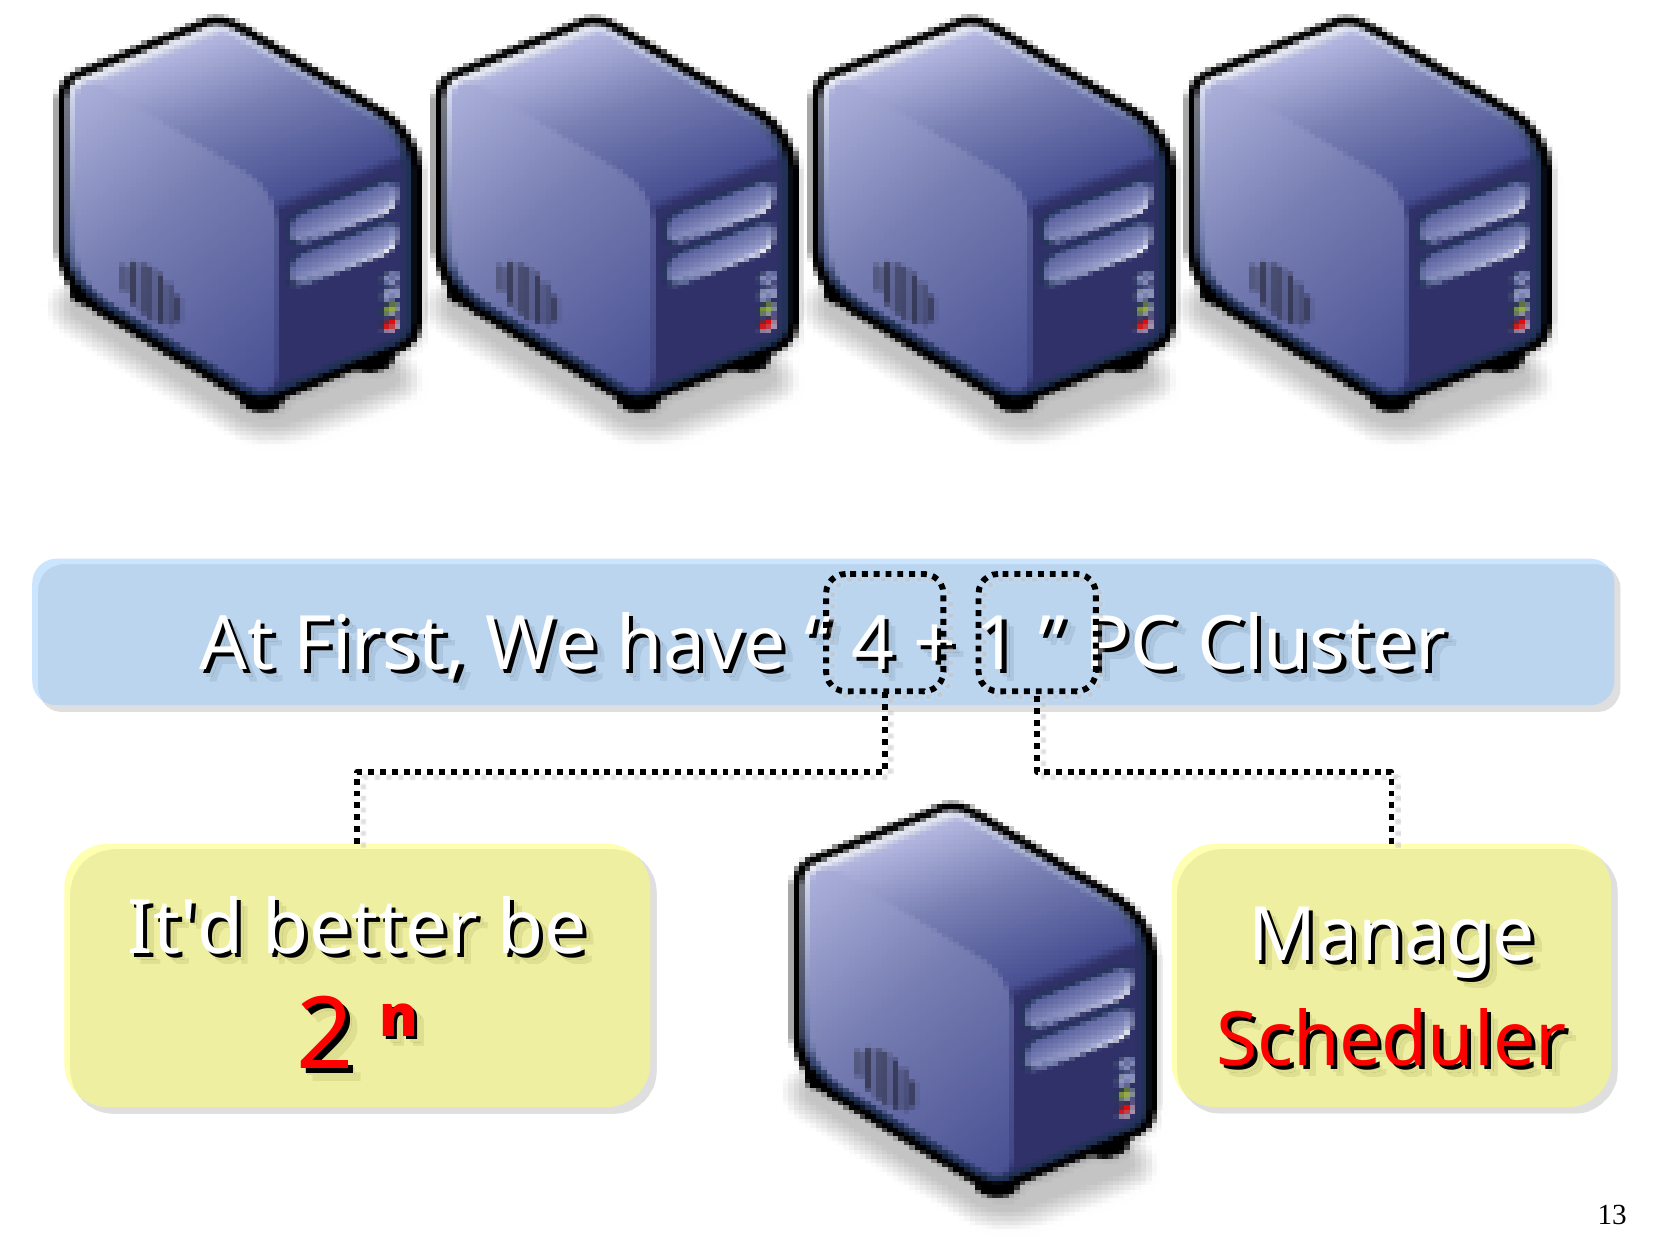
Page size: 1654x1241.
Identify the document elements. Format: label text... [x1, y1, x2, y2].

text_box At First, We have “ 4 + 1 ” PC Cluster [32, 558, 1615, 706]
text_box Manage Scheduler [1171, 843, 1612, 1108]
text_box It'd better be 2 n [64, 843, 651, 1108]
picture [26, 1, 1597, 498]
picture [761, 787, 1202, 1233]
